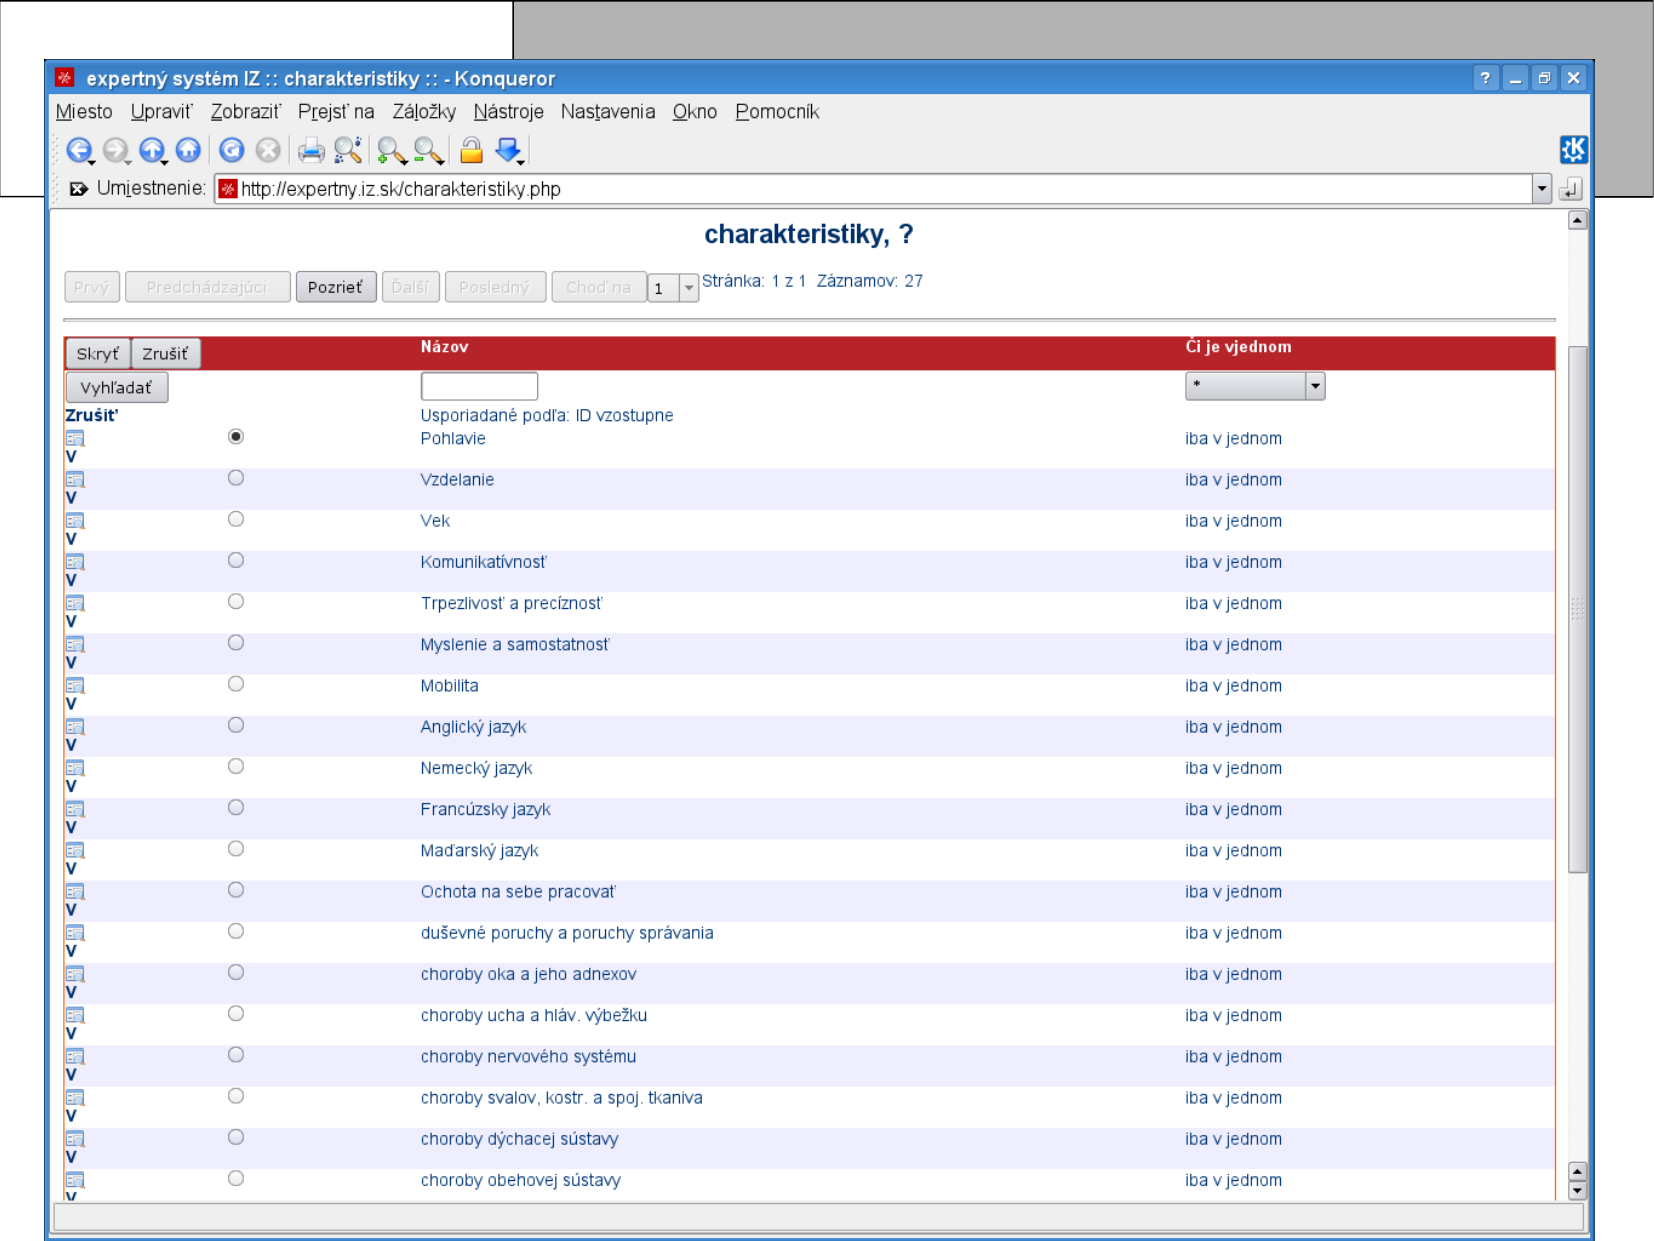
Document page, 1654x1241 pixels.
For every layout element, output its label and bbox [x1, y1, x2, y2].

picture [5, 6, 1595, 1241]
text_box [0, 0, 1654, 197]
